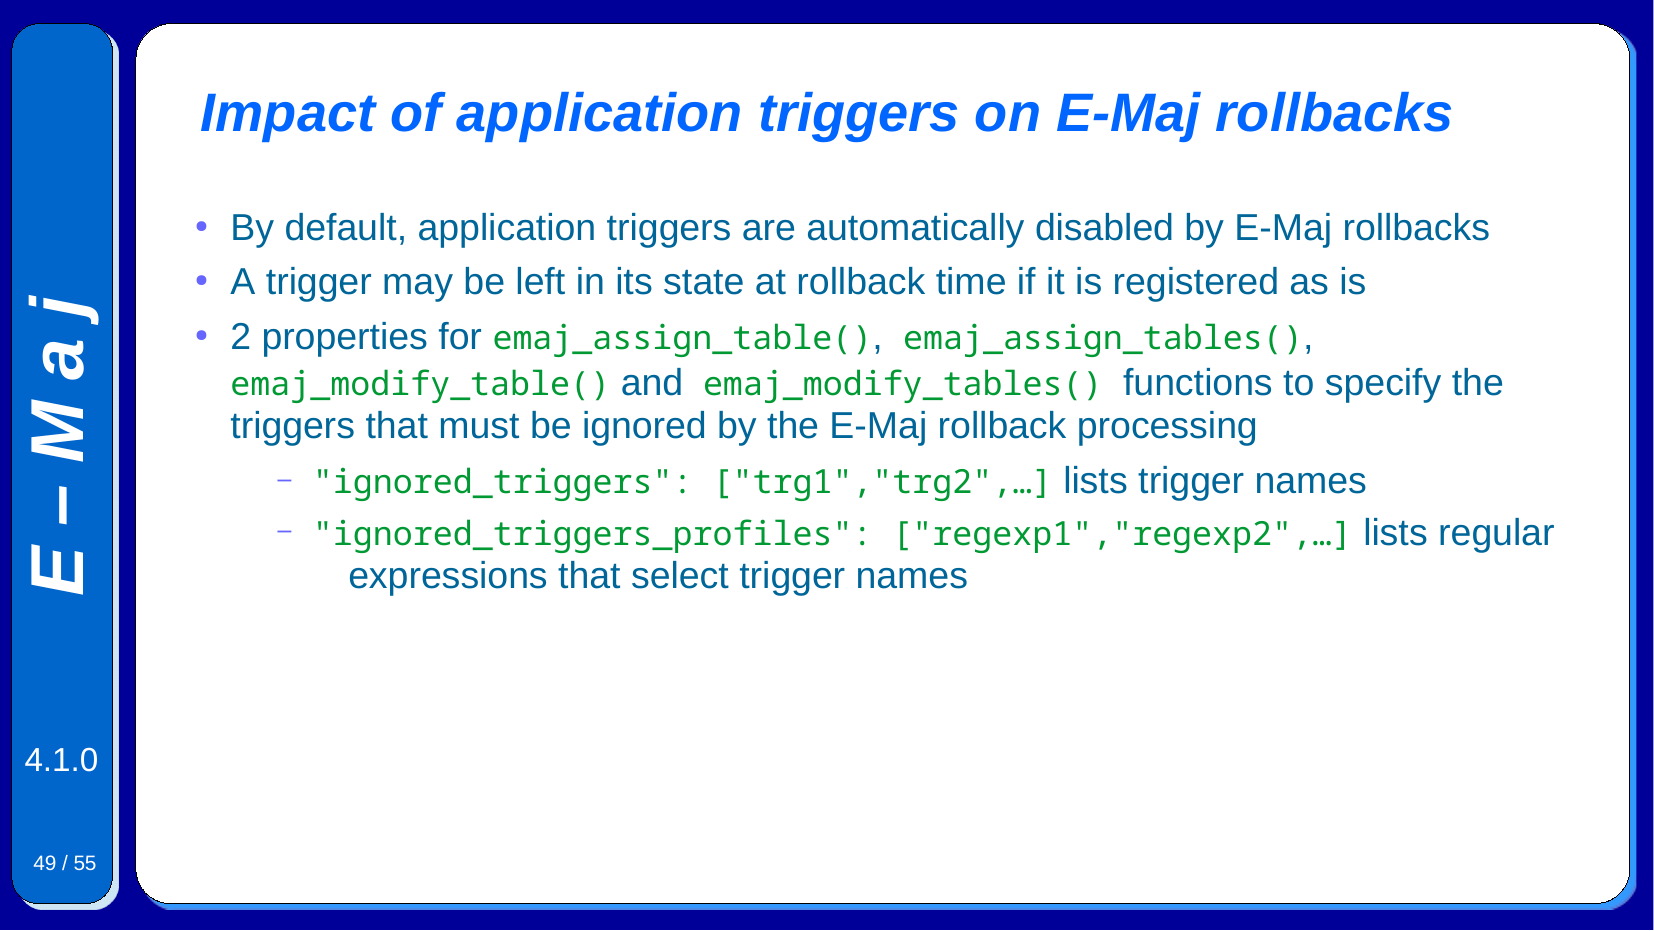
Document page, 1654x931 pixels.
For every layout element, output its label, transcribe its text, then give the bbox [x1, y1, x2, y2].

list By default, application triggers are automatically disabled by E-Maj rollbacks A trigger may be left in its state at rollback time if it is registered as is 2 properties for emaj_assign_table(), emaj_assign_tables(), emaj_modify_table() and emaj_modify_tables() functions to specify the triggers that must be ignored by the E-Maj rollback processing "ignored_triggers": ["trg1","trg2",…] lists trigger names "ignored_triggers_profiles": ["regexp1","regexp2",…] lists regular expressions that select trigger names [177, 206, 1587, 827]
title Impact of application triggers on E-Maj rollbacks [200, 34, 1575, 191]
